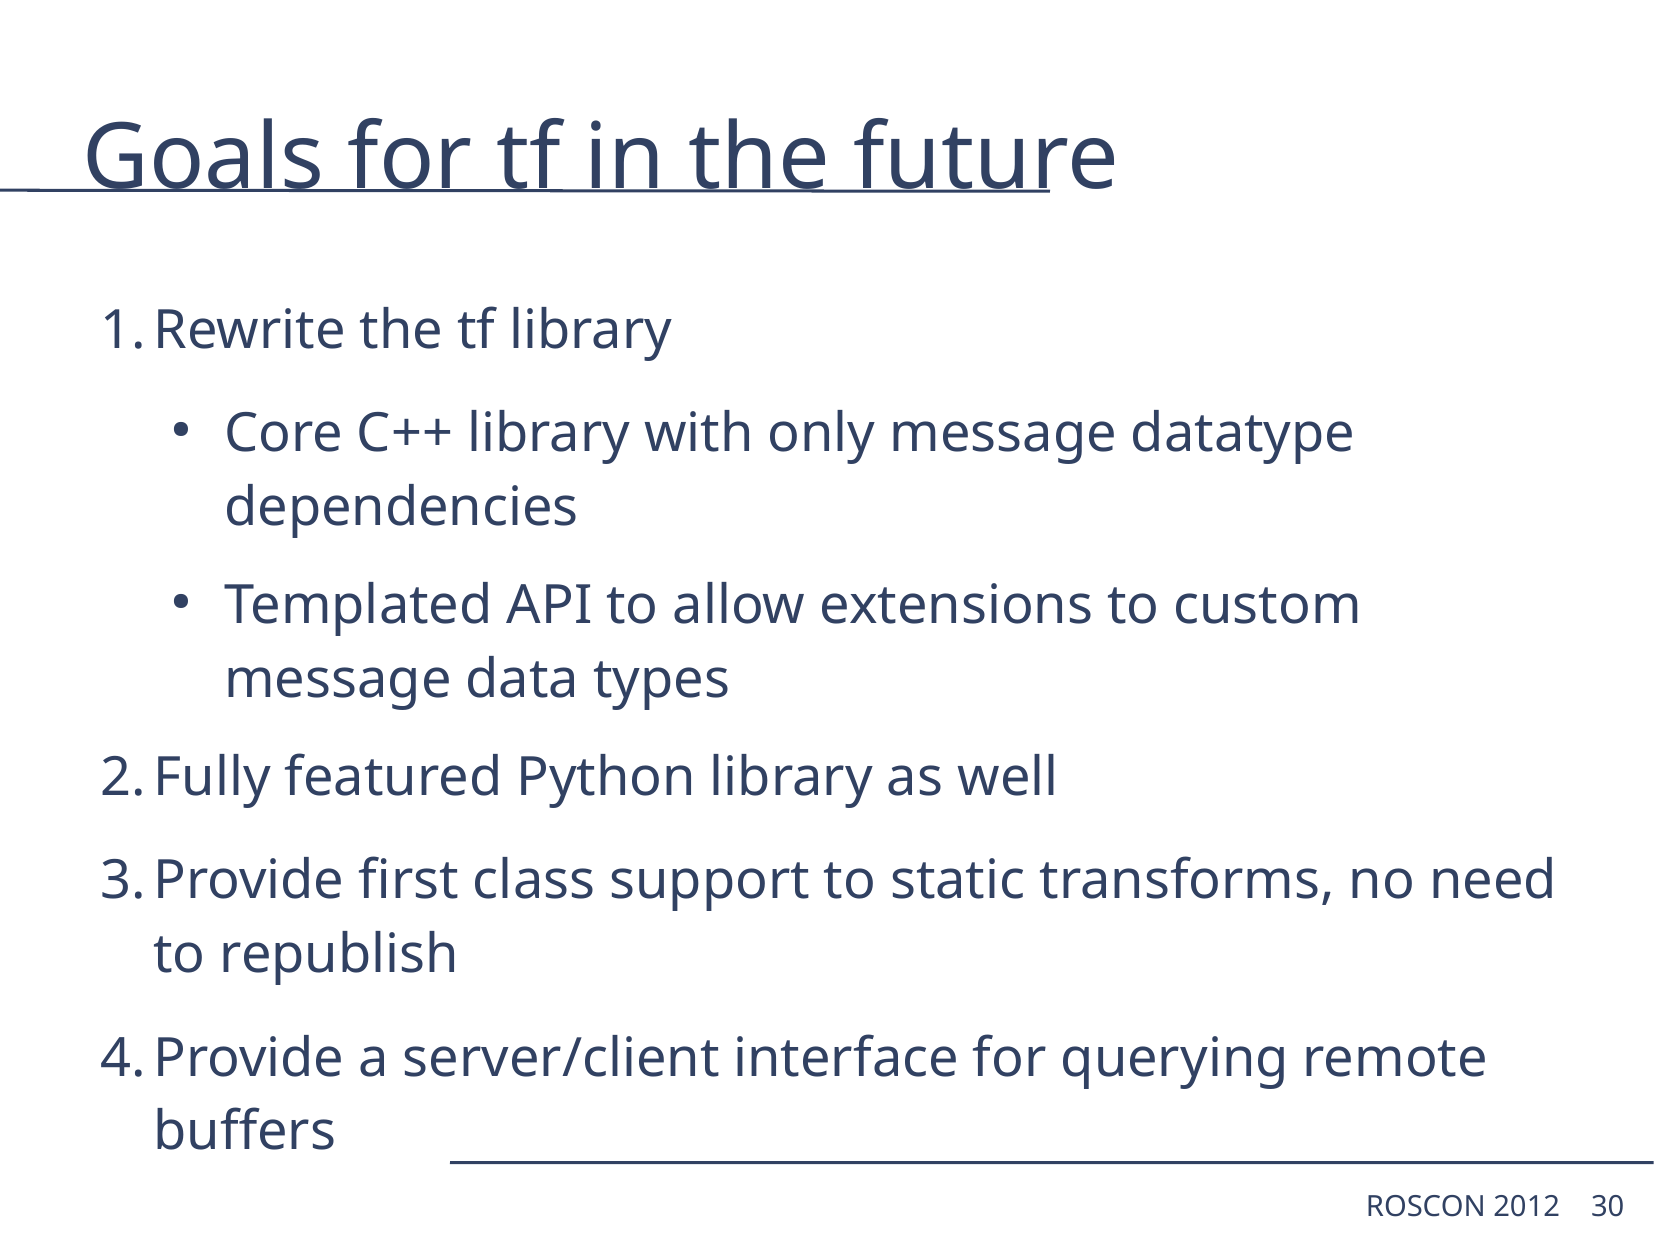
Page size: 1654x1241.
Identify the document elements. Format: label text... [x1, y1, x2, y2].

list Rewrite the tf library Core C++ library with only message datatype dependencies Templated API to allow extensions to custom message data types Fully featured Python library as well Provide first class support to static transforms, no need to republish Provide a server/client interface for querying remote buffers [82, 290, 1571, 1109]
title Goals for tf in the future [82, 56, 1571, 250]
